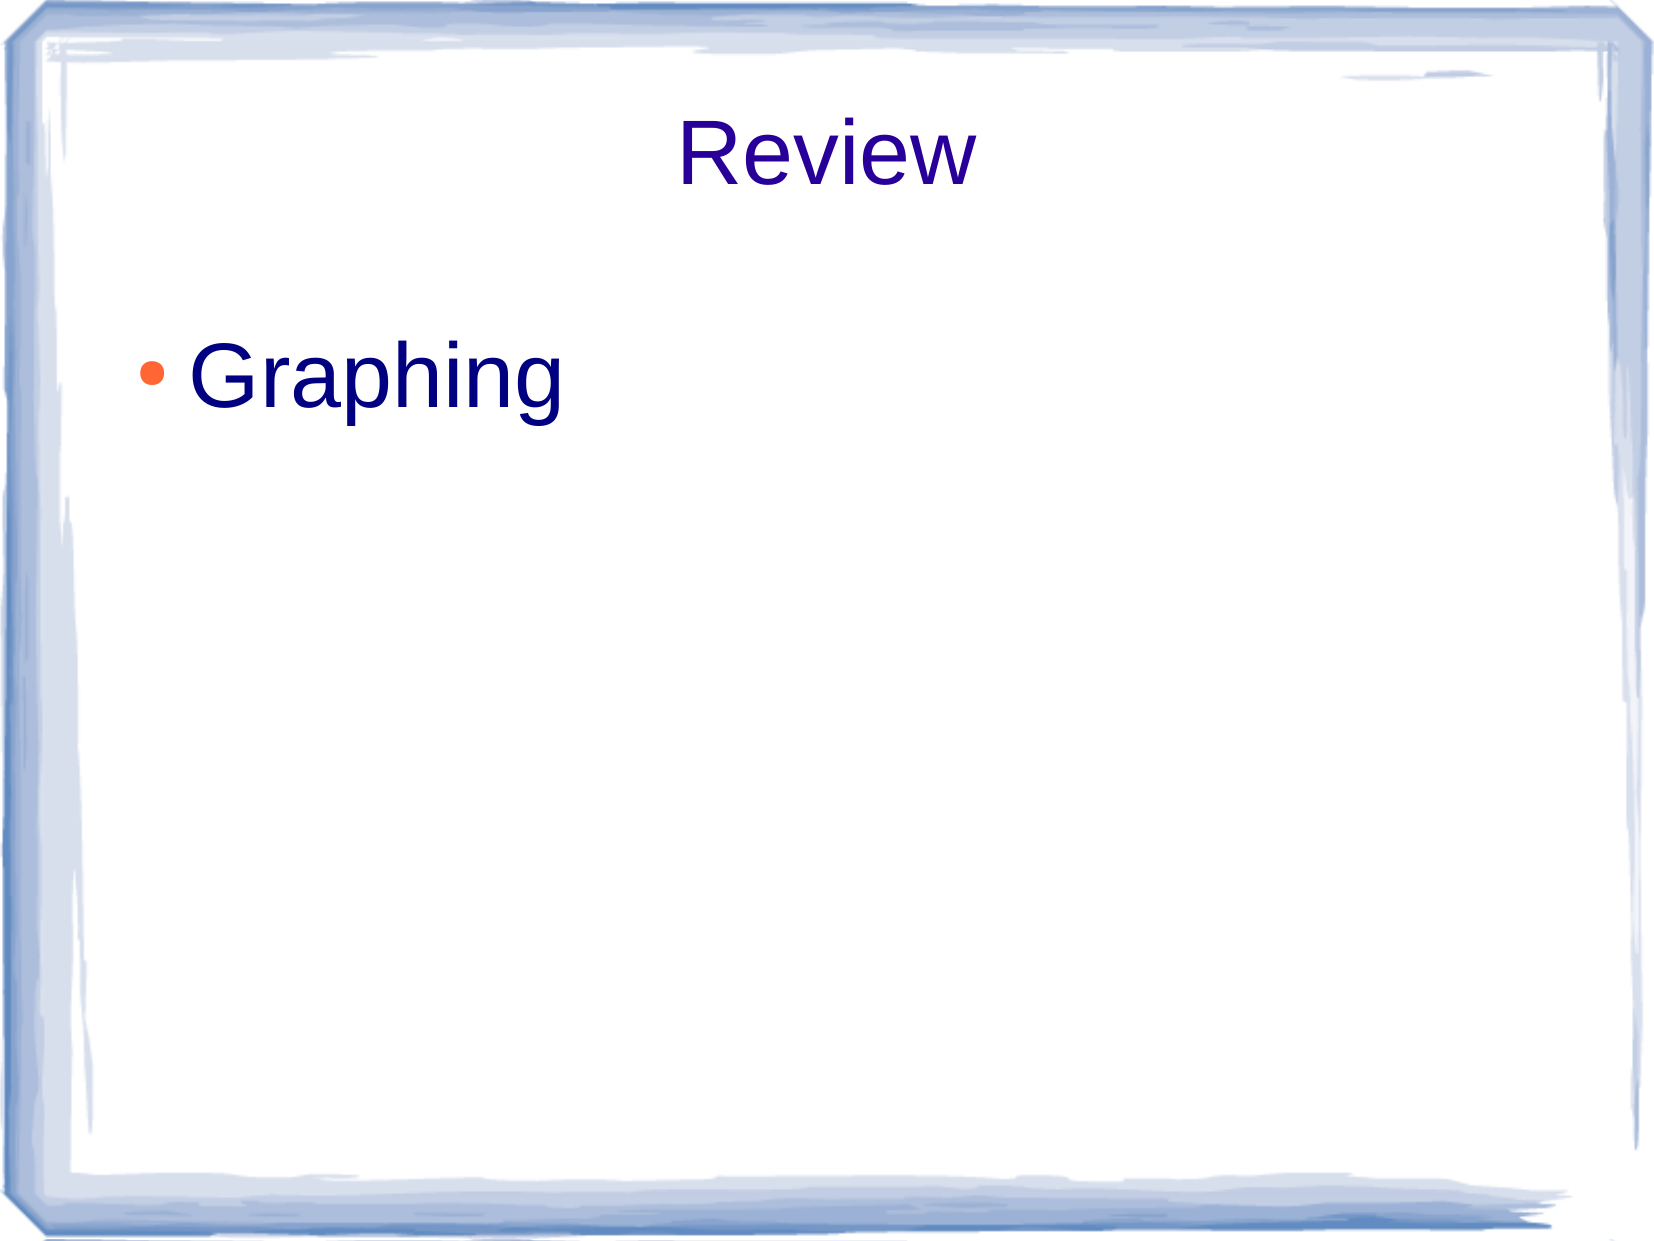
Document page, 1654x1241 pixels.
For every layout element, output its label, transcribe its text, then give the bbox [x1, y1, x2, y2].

list Graphing [118, 324, 1571, 990]
title Review [82, 56, 1571, 250]
picture [0, 0, 1654, 1241]
